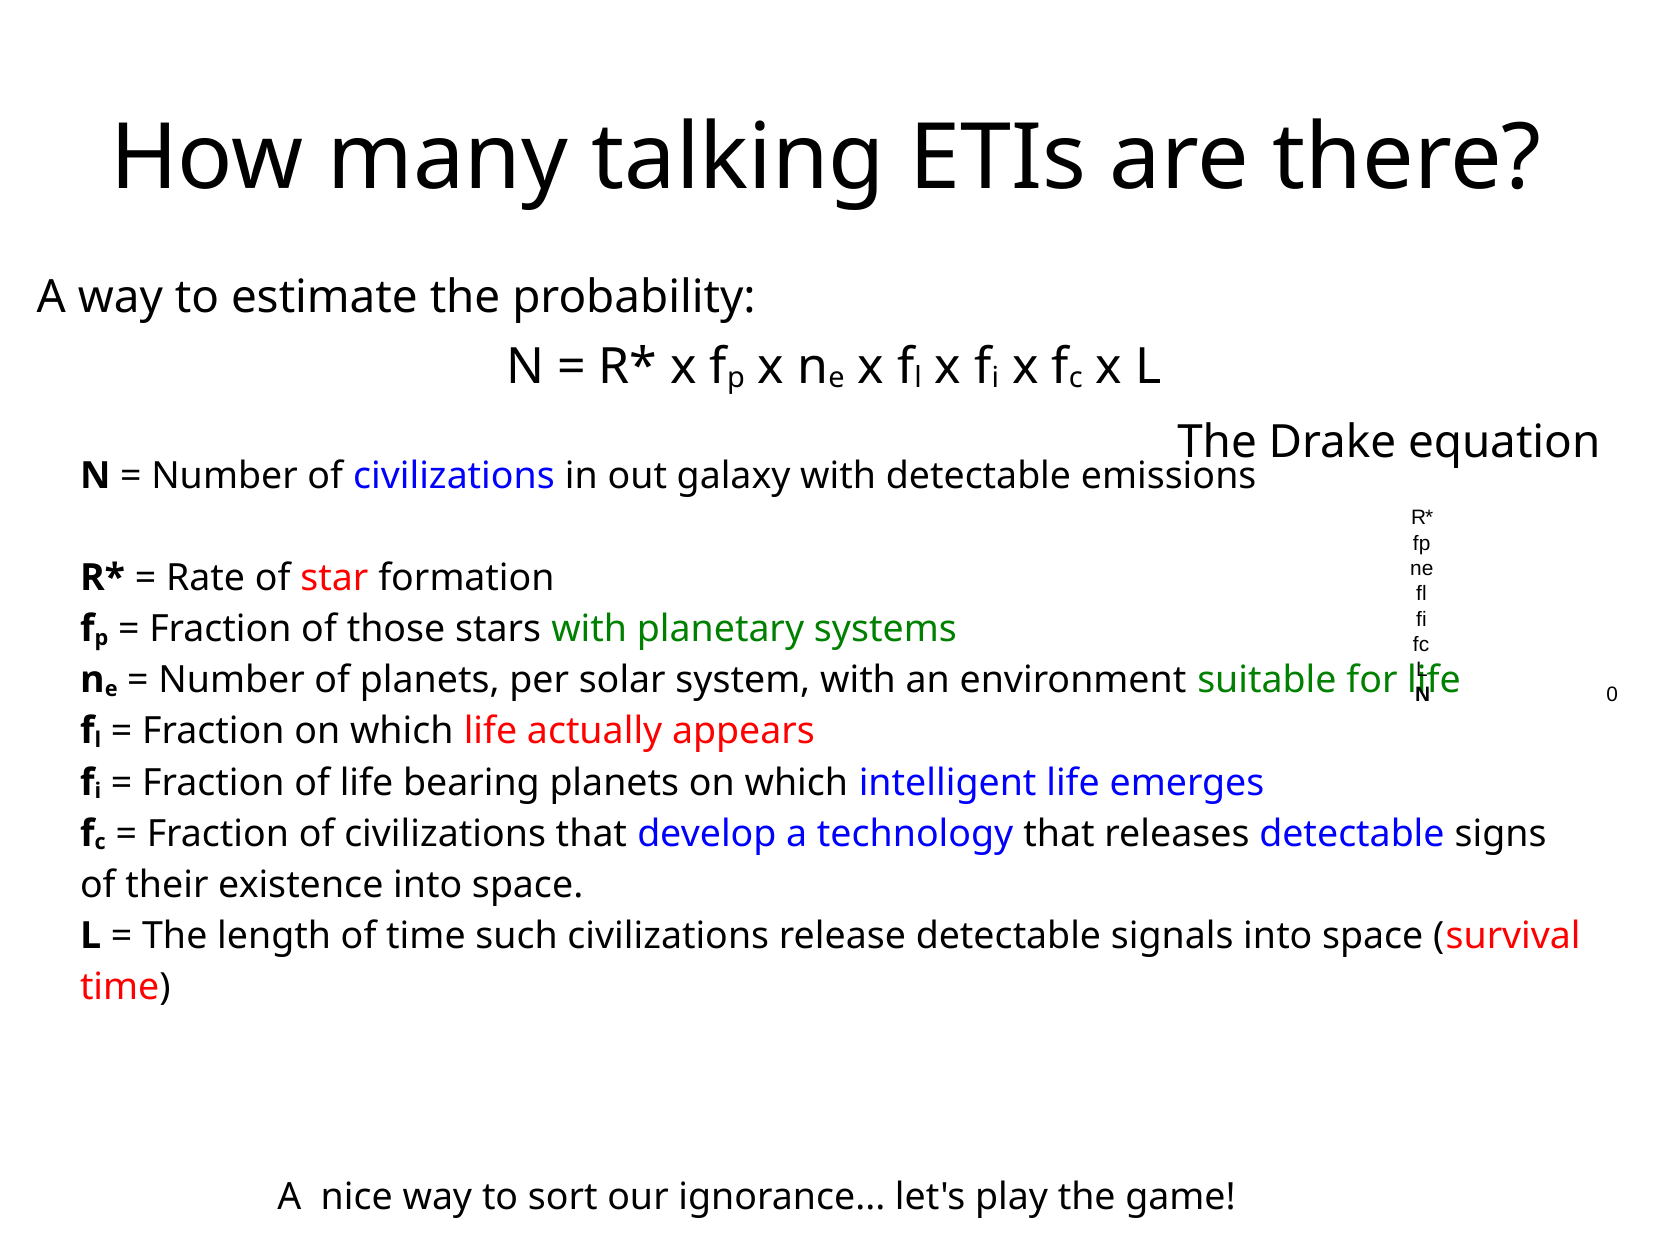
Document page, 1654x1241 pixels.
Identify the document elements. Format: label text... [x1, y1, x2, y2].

text_box A nice way to sort our ignorance... let's play the game! [262, 1162, 1472, 1236]
text_box N = R* x fp x ne x fl x fi x fc x L N = Number of civilizations in out galaxy with detectable emissions R* = Rate of star formation fp = Fraction of those stars with planetary systems ne = Number of planets, per solar system, with an environment suitable for life fl = Fraction on which life actually appears fi = Fraction of life bearing planets on which intelligent life emerges fc = Fraction of civilizations that develop a technology that releases detectable signs of their existence into space. L = The length of time such civilizations release detectable signals into space (survival time) [65, 322, 1603, 1181]
text_box A way to estimate the probability: [21, 256, 810, 343]
text_box The Drake equation [1162, 401, 1651, 488]
title How many talking ETIs are there? [82, 50, 1571, 256]
chart [1355, 506, 1623, 711]
